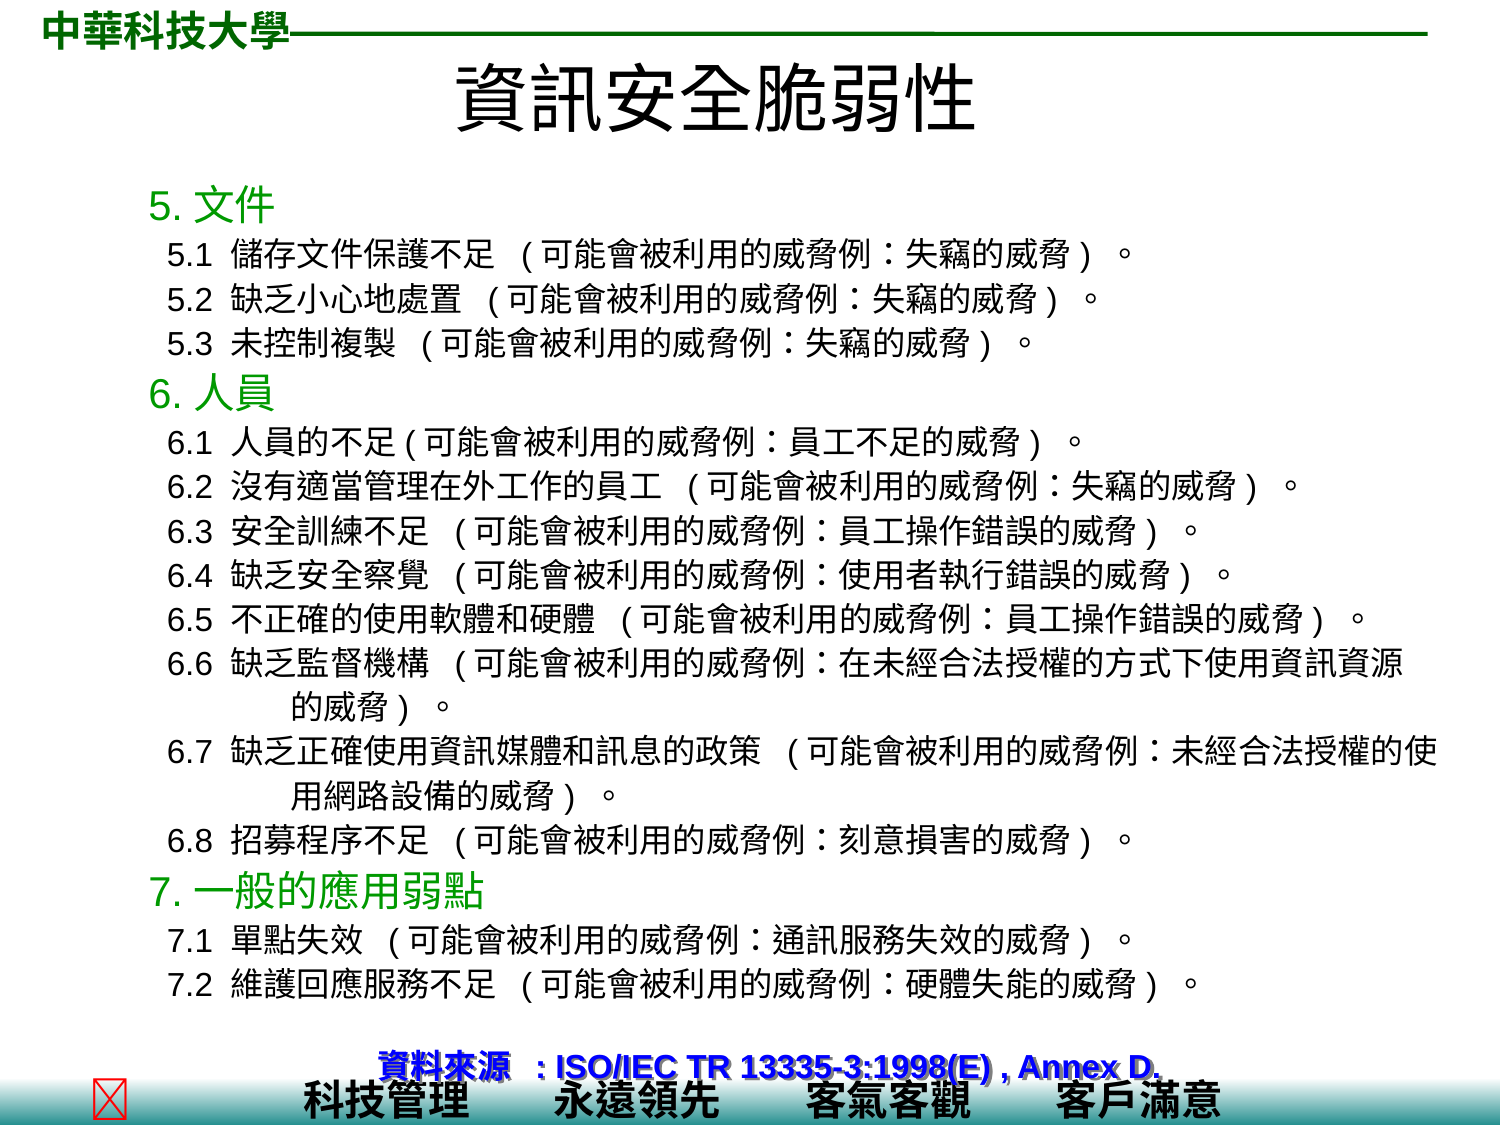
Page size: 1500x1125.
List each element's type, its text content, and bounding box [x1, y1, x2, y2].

text_box 資料來源 : ISO/IEC TR 13335-3:1998(E) , Annex D. [362, 1037, 1177, 1092]
list 5.文件 5.1 儲存文件保護不足 (可能會被利用的威脅例：失竊的威脅) 。 5.2 缺乏小心地處置 (可能會被利用的威脅例：失竊的威脅) 。 5.3 未控制複製 (可能會被利用的威脅例：失竊的威脅) 。 6.人員 6.1 人員的不足(可能會被利用的威脅例：員工不足的威脅) 。 6.2 沒有適當管理在外工作的員工 (可能會被利用的威脅例：失竊的威脅) 。 6.3 安全訓練不足 (可能會被利用的威脅例：員工操作錯誤的威脅) 。 6.4 缺乏安全察覺 (可能會被利用的威脅例：使用者執行錯誤的威脅) 。 6.5 不正確的使用軟體和硬體 (可能會被利用的威脅例：員工操作錯誤的威脅) 。 6.6 缺乏監督機構 (可能會被利用的威脅例：在未經合法授權的方式下使用資訊資源 的威脅) 。 6.7 缺乏正確使用資訊媒體和訊息的政策 (可能會被利用的威脅例：未經合法授權的使 用網路設備的威脅) 。 6.8 招募程序不足 (可能會被利用的威脅例：刻意損害的威脅) 。 7.一般的應用弱點 7.1 單點失效 (可能會被利用的威脅例：通訊服務失效的威脅) 。 7.2 維護回應服務不足 (可能會被利用的威脅例：硬體失能的威脅) 。 [77, 177, 1460, 1017]
title 資訊安全脆弱性 [218, 31, 1214, 163]
